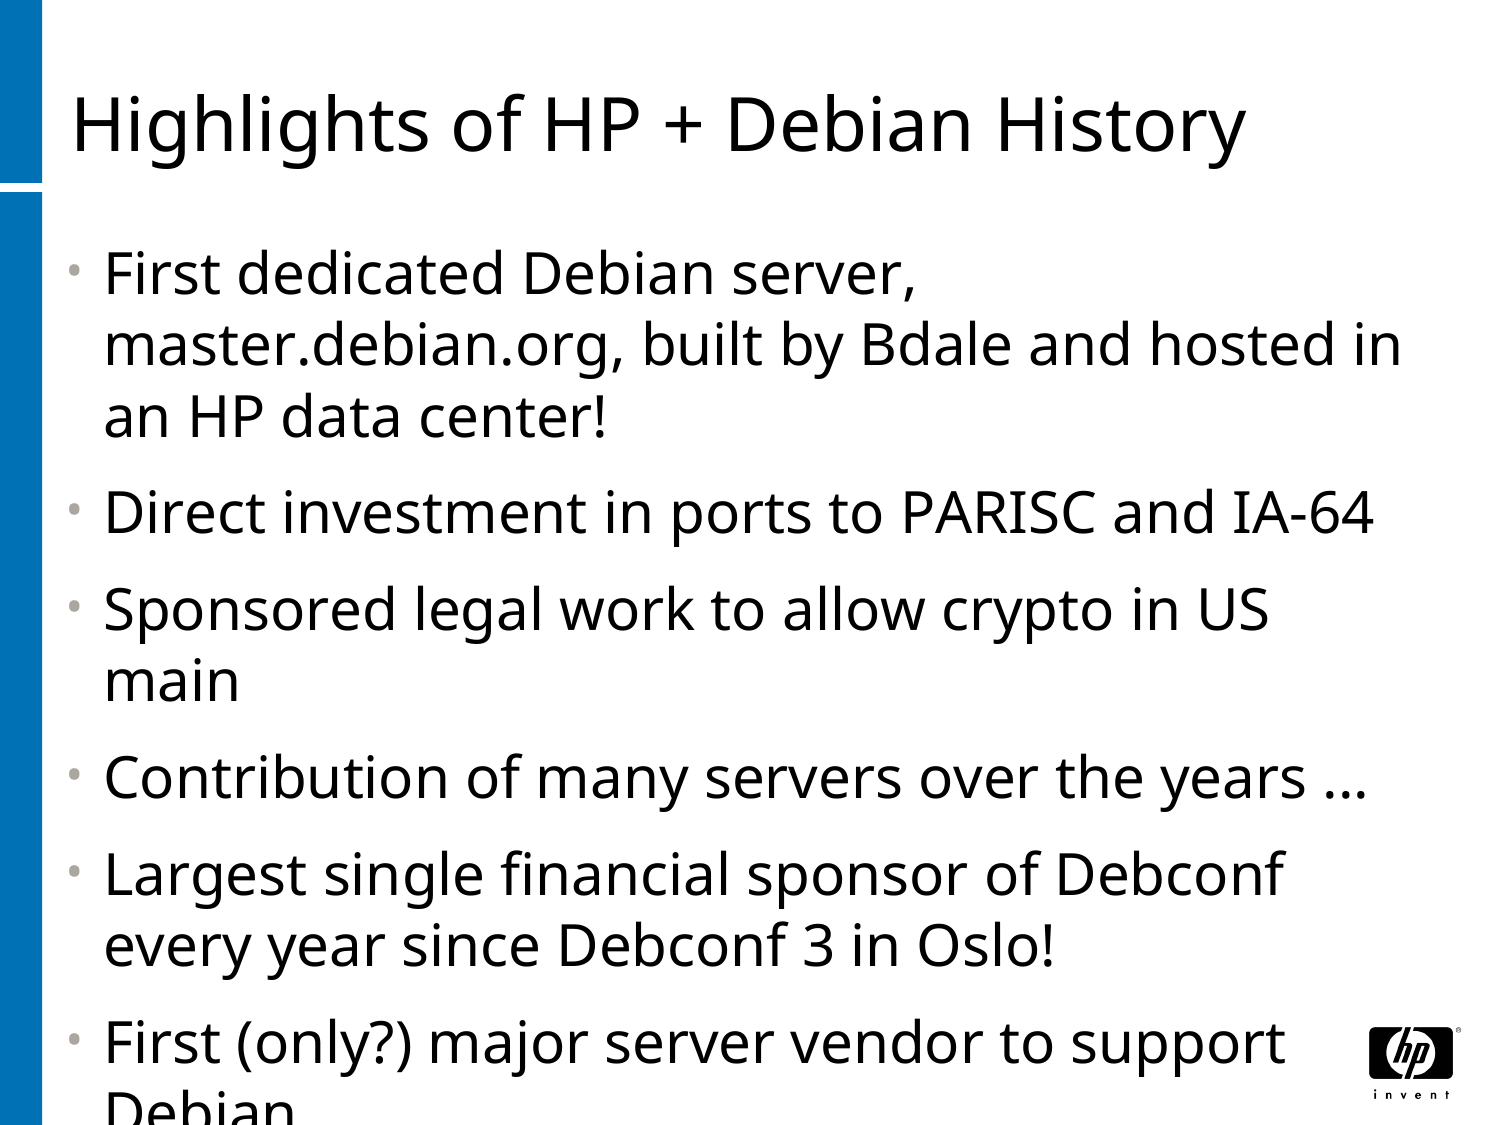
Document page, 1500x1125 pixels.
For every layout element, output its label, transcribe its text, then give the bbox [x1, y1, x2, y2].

list First dedicated Debian server, master.debian.org, built by Bdale and hosted in an HP data center! Direct investment in ports to PARISC and IA-64 Sponsored legal work to allow crypto in US main Contribution of many servers over the years ... Largest single financial sponsor of Debconf every year since Debconf 3 in Oslo! First (only?) major server vendor to support Debian http://hp.com/go/debian [65, 237, 1422, 1008]
picture [1369, 1027, 1461, 1099]
title Highlights of HP + Debian History [70, 26, 1422, 198]
